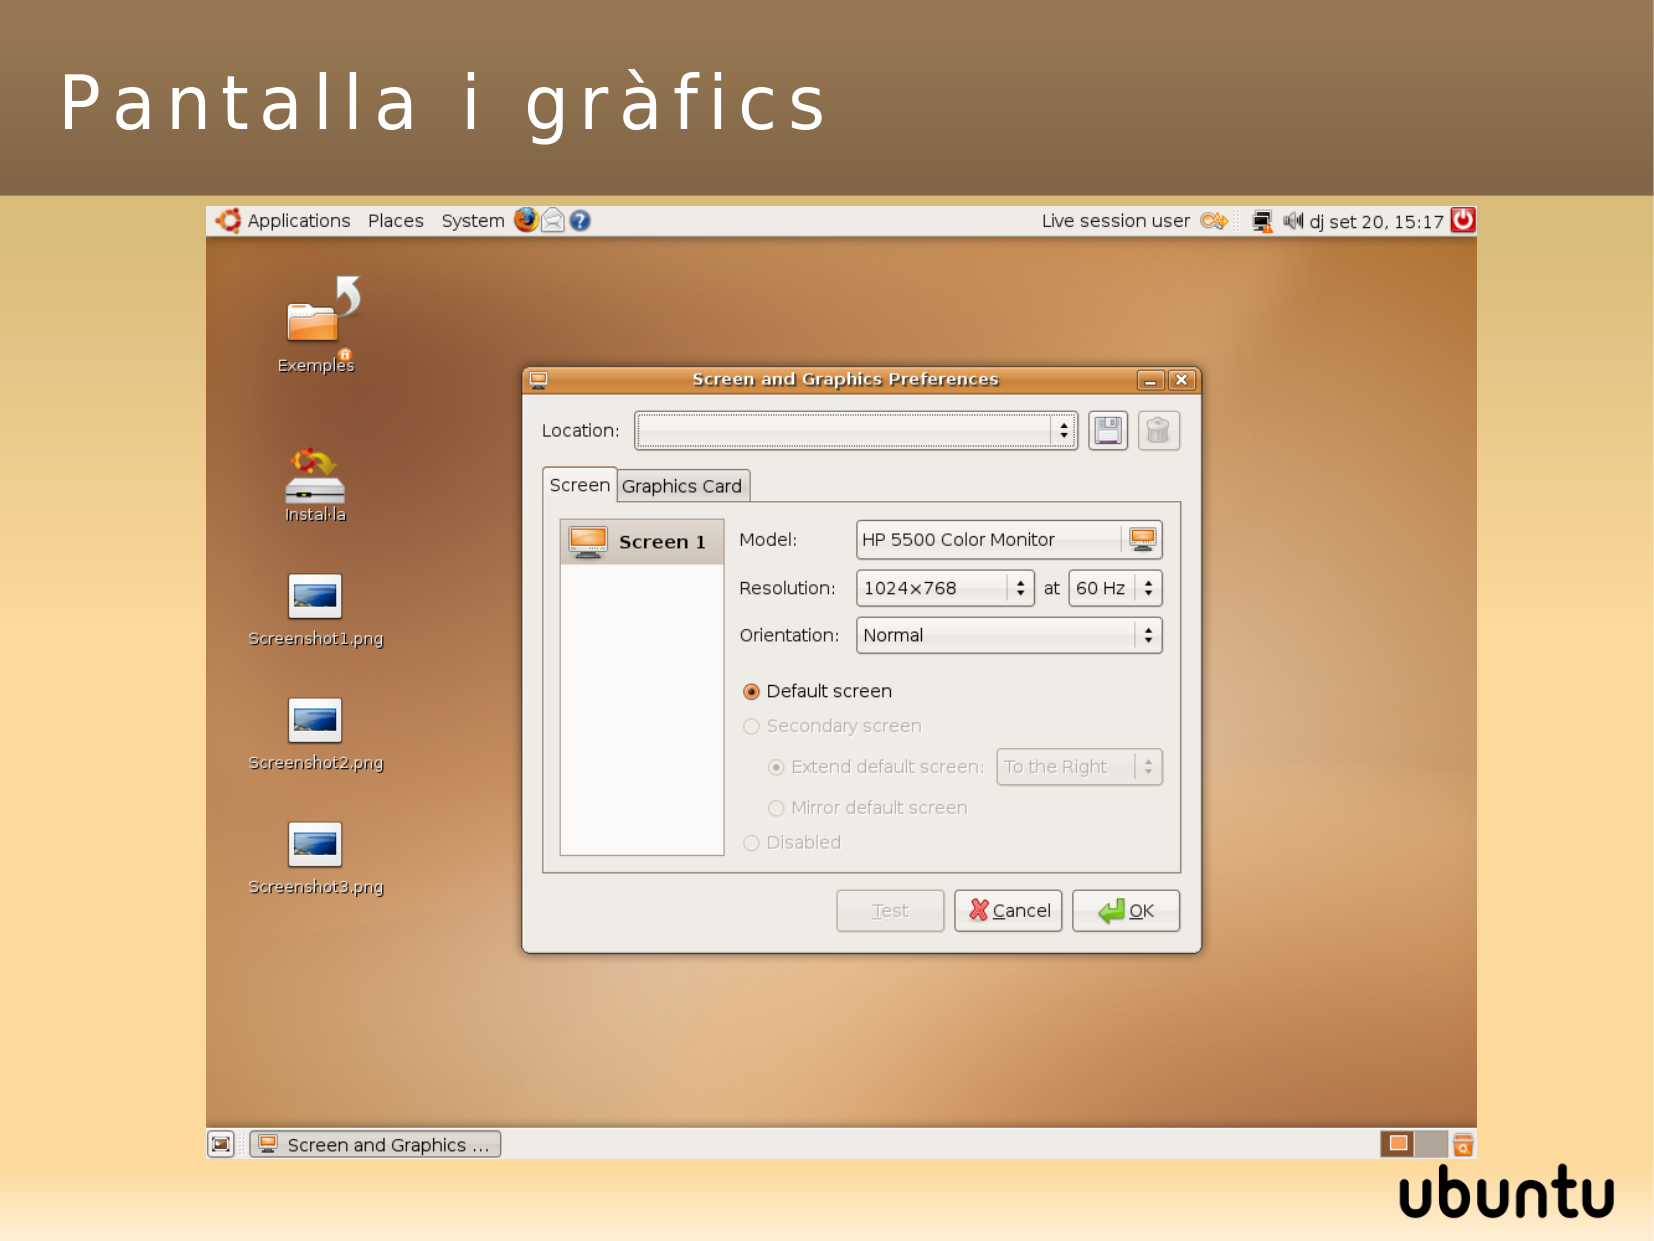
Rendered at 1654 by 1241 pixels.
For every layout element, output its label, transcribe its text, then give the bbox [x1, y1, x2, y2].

picture [0, 0, 1654, 1241]
title Pantalla i gràfics [59, 29, 1595, 178]
